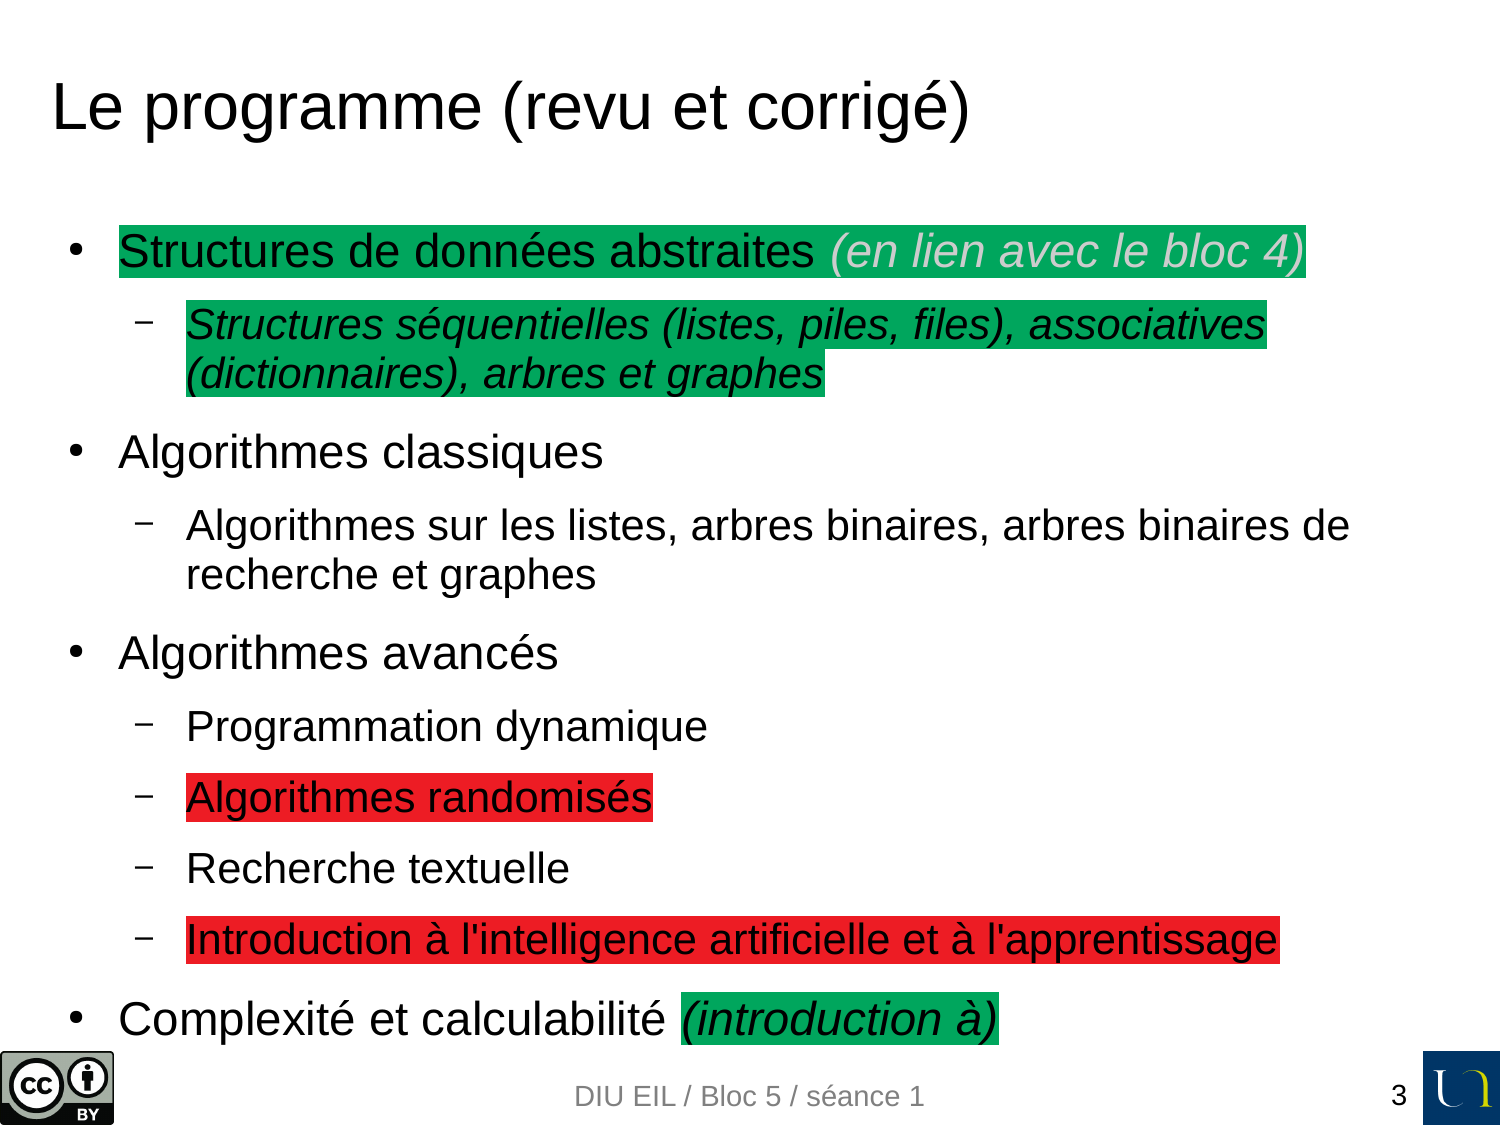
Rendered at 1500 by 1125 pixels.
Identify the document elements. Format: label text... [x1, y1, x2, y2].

list Structures de données abstraites (en lien avec le bloc 4) Structures séquentielles (listes, piles, files), associatives (dictionnaires), arbres et graphes Algorithmes classiques Algorithmes sur les listes, arbres binaires, arbres binaires de recherche et graphes Algorithmes avancés Programmation dynamique Algorithmes randomisés Recherche textuelle Introduction à l'intelligence artificielle et à l'apprentissage Complexité et calculabilité (introduction à) [51, 224, 1449, 1052]
picture [0, 1051, 114, 1125]
title Le programme (revu et corrigé) [51, 44, 1449, 170]
picture [1417, 1051, 1500, 1125]
